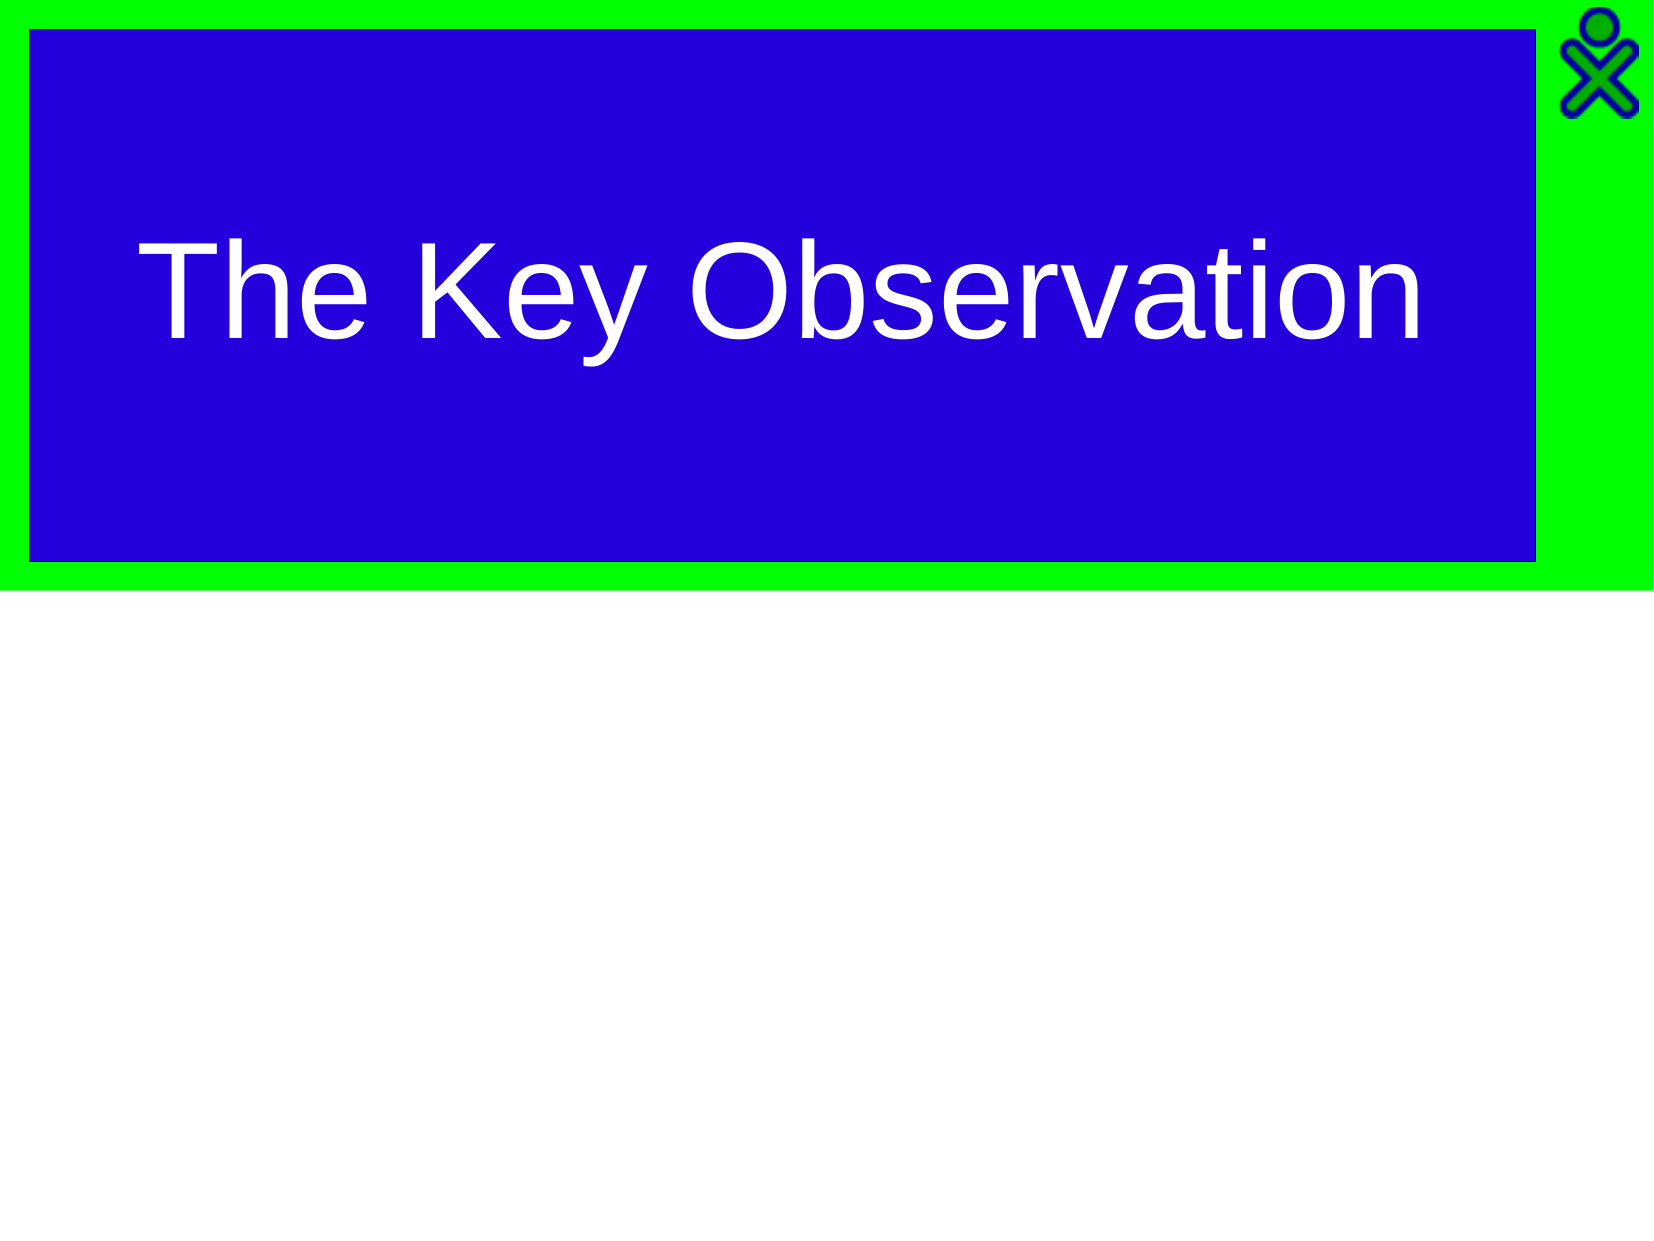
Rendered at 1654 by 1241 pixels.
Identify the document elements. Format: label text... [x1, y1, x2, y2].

title The Key Observation [59, 49, 1506, 532]
picture [1559, 7, 1639, 119]
